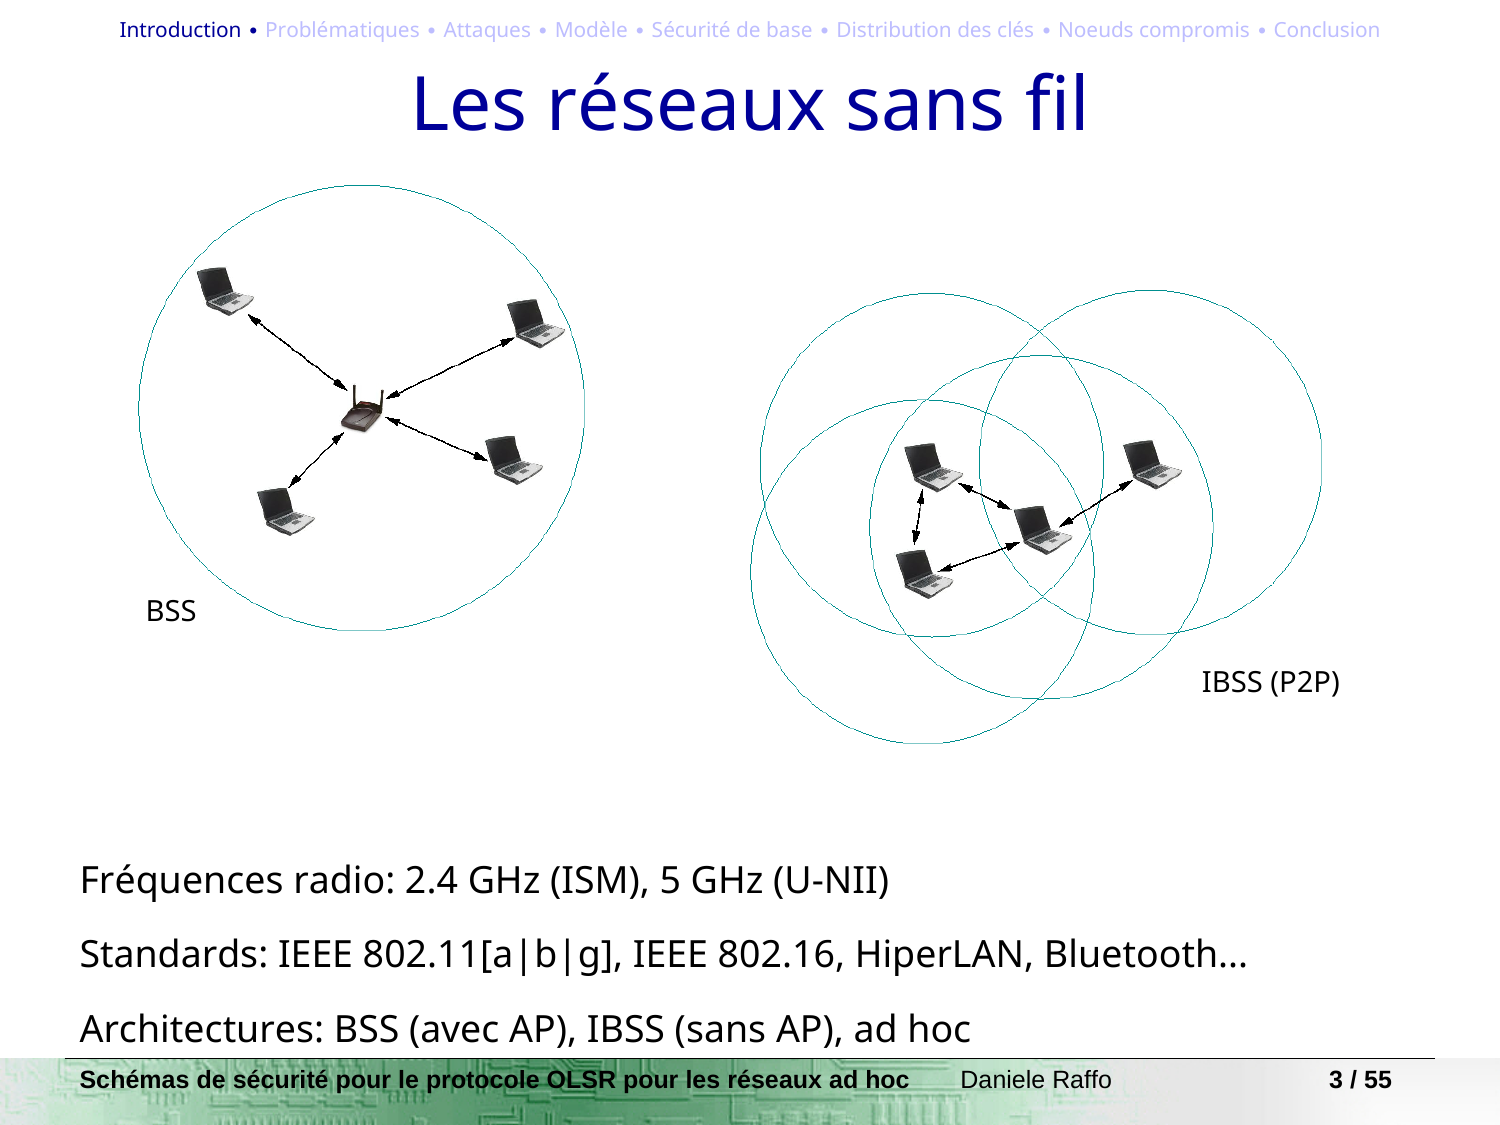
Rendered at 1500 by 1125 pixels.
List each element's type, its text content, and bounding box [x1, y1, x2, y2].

text_box Schémas de sécurité pour le protocole OLSR pour les réseaux ad hoc Daniele Raffo [64, 1058, 1436, 1103]
text_box Les réseaux sans fil [64, 52, 1436, 161]
picture [138, 184, 585, 631]
picture [750, 290, 1322, 744]
text_box BSS [123, 586, 219, 634]
text_box Introduction ∙ Problématiques ∙ Attaques ∙ Modèle ∙ Sécurité de base ∙ Distribution des clés ∙ Noeuds compromis ∙ Conclusion [0, 7, 1500, 52]
text_box IBSS (P2P) [1187, 657, 1282, 705]
picture [0, 1058, 1500, 1125]
text_box Fréquences radio: 2.4 GHz (ISM), 5 GHz (U-NII) Standards: IEEE 802.11[a|b|g], IEEE 802.16, HiperLAN, Bluetooth... Architectures: BSS (avec AP), IBSS (sans AP), ad hoc [64, 250, 1436, 1058]
